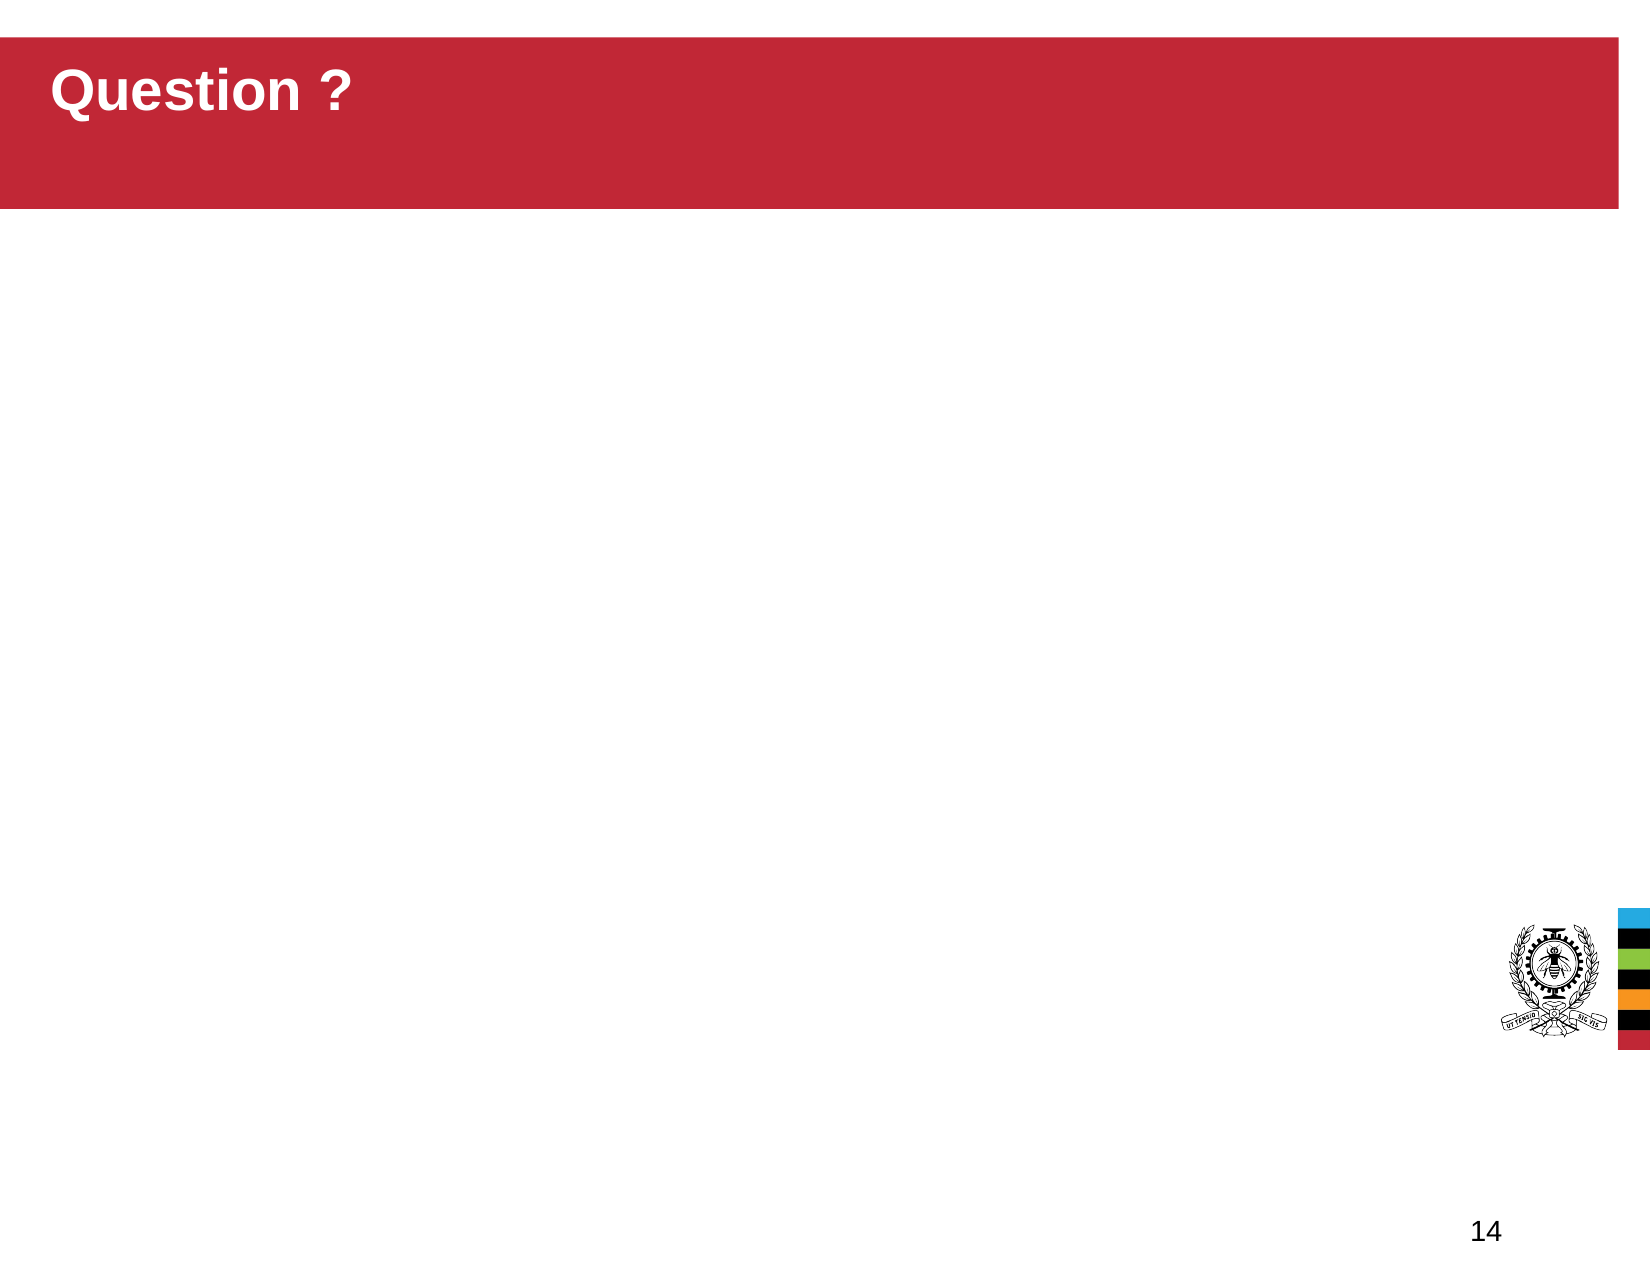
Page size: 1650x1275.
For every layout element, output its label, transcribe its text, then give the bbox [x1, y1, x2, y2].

picture [1501, 908, 1650, 1050]
text_box Question ? [35, 44, 1312, 130]
